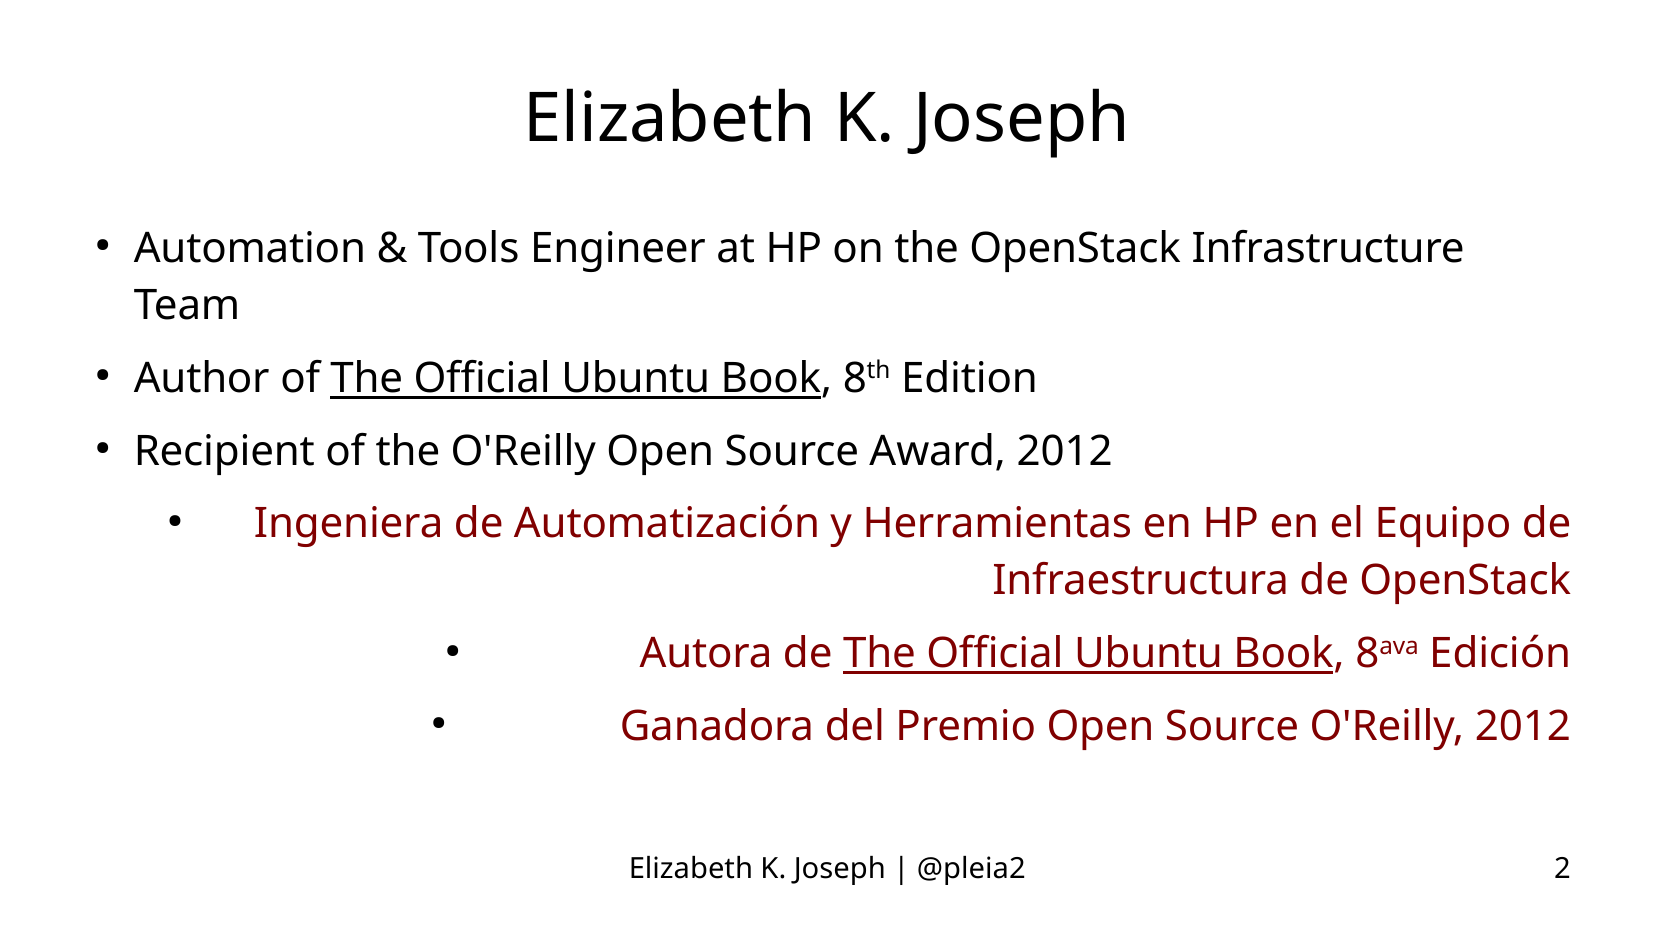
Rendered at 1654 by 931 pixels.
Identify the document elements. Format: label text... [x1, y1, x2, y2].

title Elizabeth K. Joseph [82, 37, 1571, 193]
list Automation & Tools Engineer at HP on the OpenStack Infrastructure Team Author of The Official Ubuntu Book, 8th Edition Recipient of the O'Reilly Open Source Award, 2012 Ingeniera de Automatización y Herramientas en HP en el Equipo de Infraestructura de OpenStack Autora de The Official Ubuntu Book, 8ava Edición Ganadora del Premio Open Source O'Reilly, 2012 [82, 217, 1571, 758]
